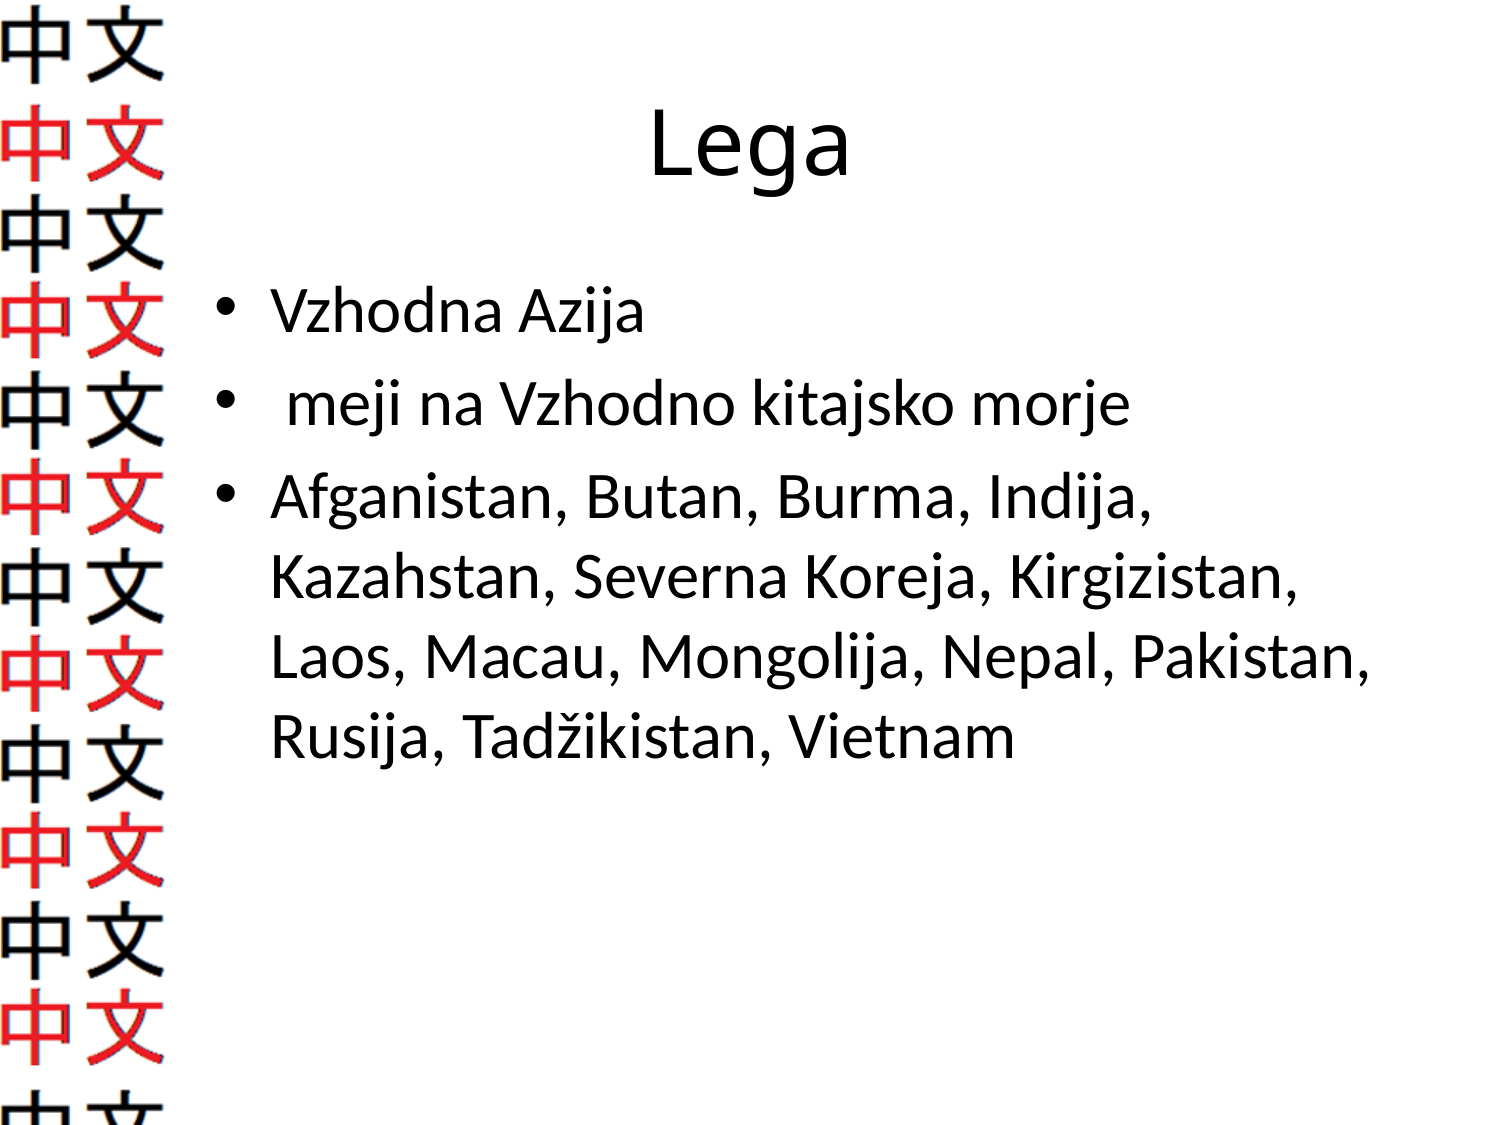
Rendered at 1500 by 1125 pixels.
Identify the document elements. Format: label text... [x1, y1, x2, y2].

title Lega [186, 45, 1425, 233]
picture [0, 0, 186, 1125]
list Vzhodna Azija meji na Vzhodno kitajsko morje Afganistan, Butan, Burma, Indija, Kazahstan, Severna Koreja, Kirgizistan, Laos, Macau, Mongolija, Nepal, Pakistan, Rusija, Tadžikistan, Vietnam [199, 257, 1425, 1005]
